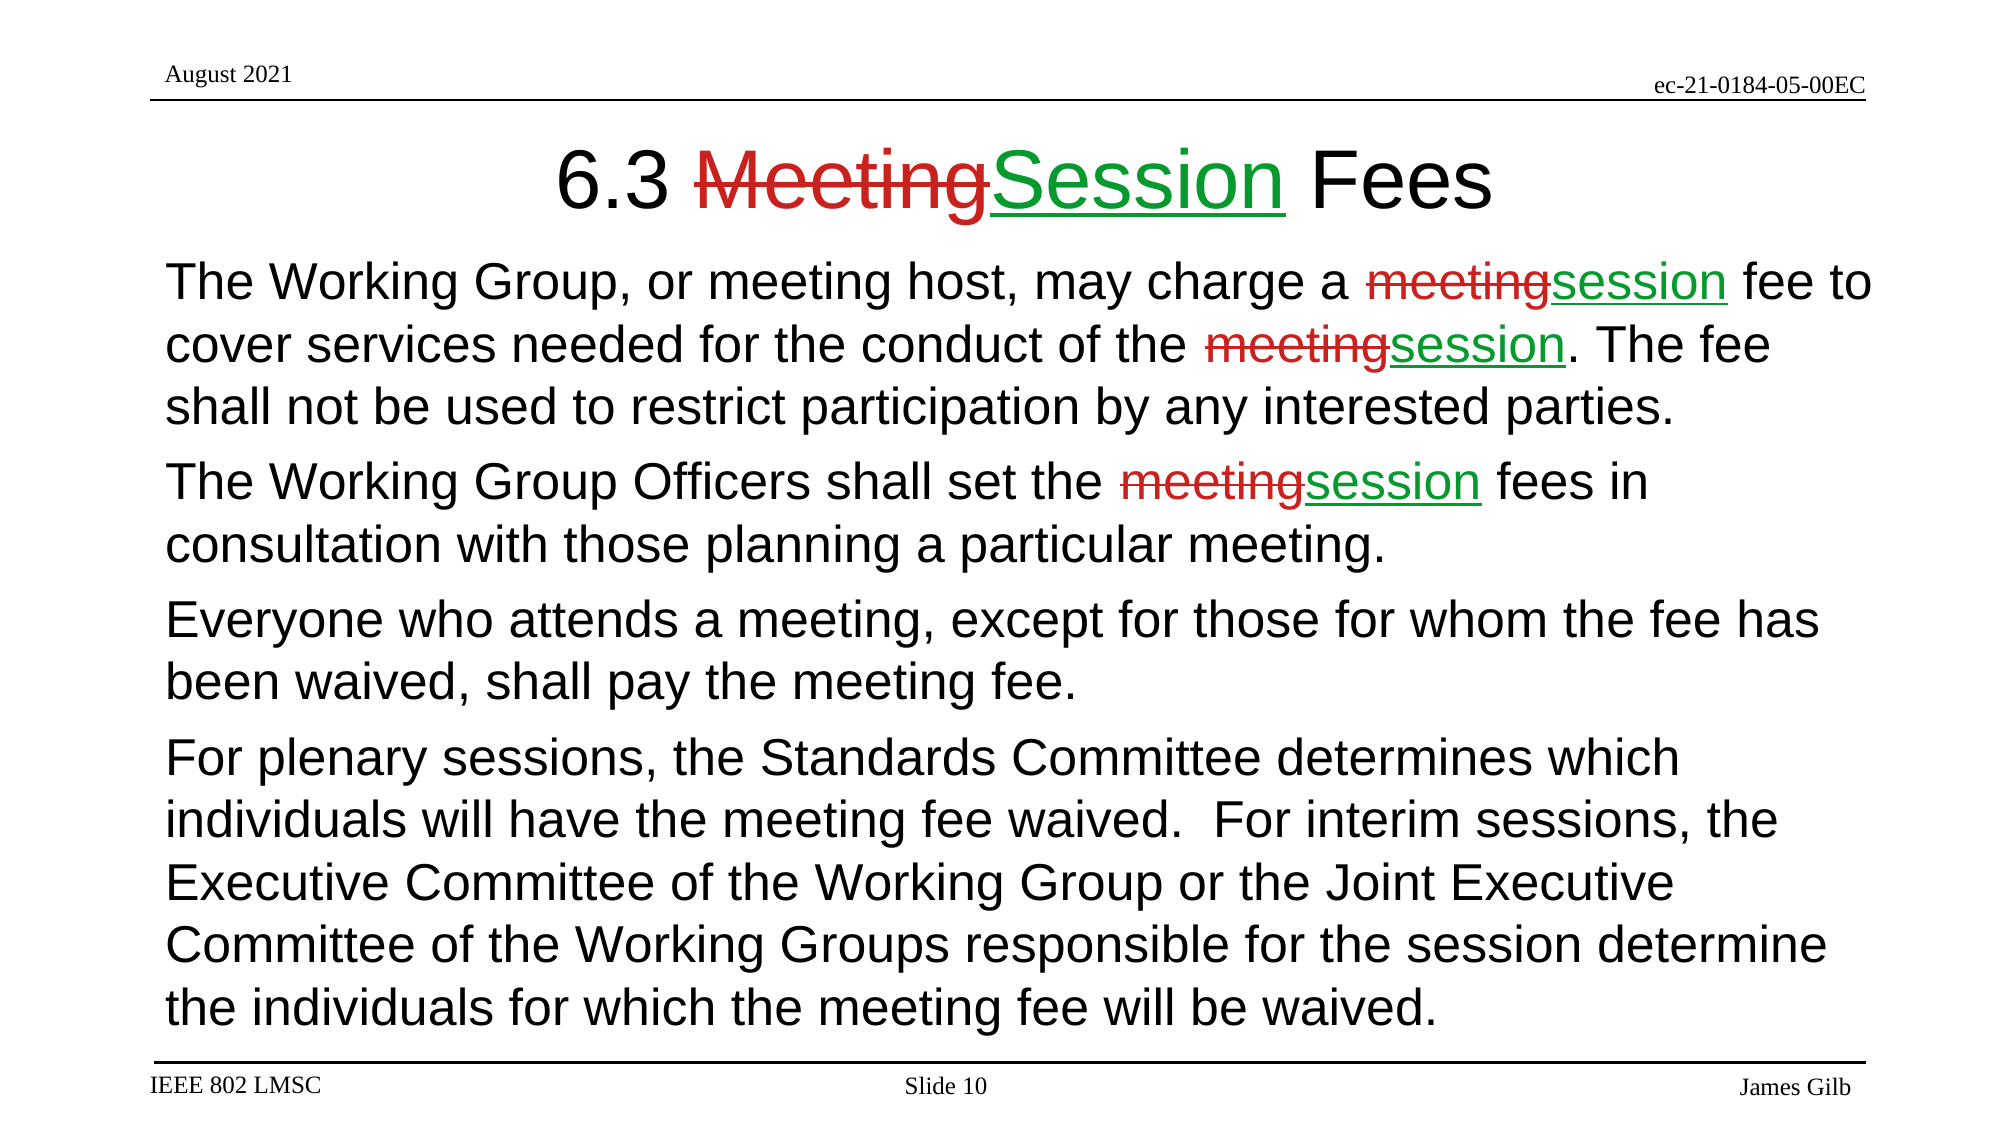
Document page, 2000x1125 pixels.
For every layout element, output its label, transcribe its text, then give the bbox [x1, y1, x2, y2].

list The Working Group, or meeting host, may charge a meetingsession fee to cover services needed for the conduct of the meetingsession. The fee shall not be used to restrict participation by any interested parties. The Working Group Officers shall set the meetingsession fees in consultation with those planning a particular meeting. Everyone who attends a meeting, except for those for whom the fee has been waived, shall pay the meeting fee. For plenary sessions, the Standards Committee determines which individuals will have the meeting fee waived. For interim sessions, the Executive Committee of the Working Group or the Joint Executive Committee of the Working Groups responsible for the session determine the individuals for which the meeting fee will be waived. [149, 239, 1900, 1051]
title 6.3 MeetingSession Fees [149, 112, 1900, 238]
